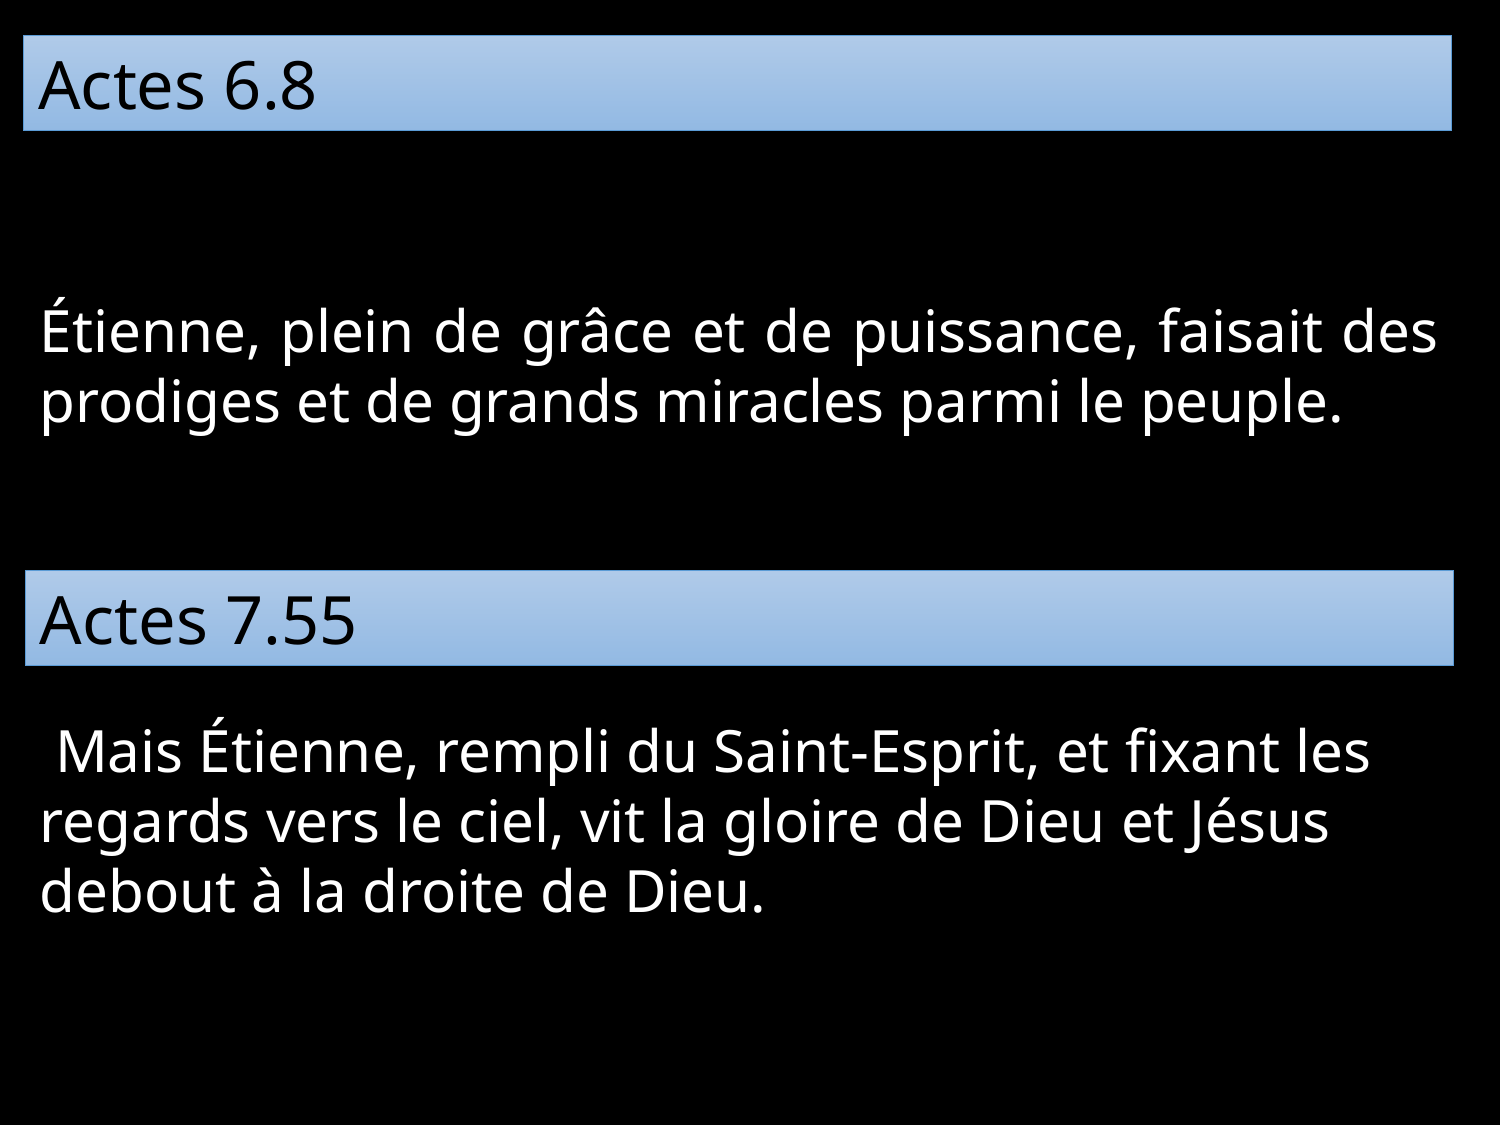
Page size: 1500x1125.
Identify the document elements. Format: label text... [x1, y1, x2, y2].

text_box Actes 7.55 [25, 570, 1454, 666]
text_box Mais Étienne, rempli du Saint-Esprit, et fixant les regards vers le ciel, vit la gloire de Dieu et Jésus debout à la droite de Dieu. [25, 706, 1429, 932]
text_box Étienne, plein de grâce et de puissance, faisait des prodiges et de grands miracles parmi le peuple. [25, 286, 1454, 442]
text_box Actes 6.8 [23, 35, 1452, 131]
